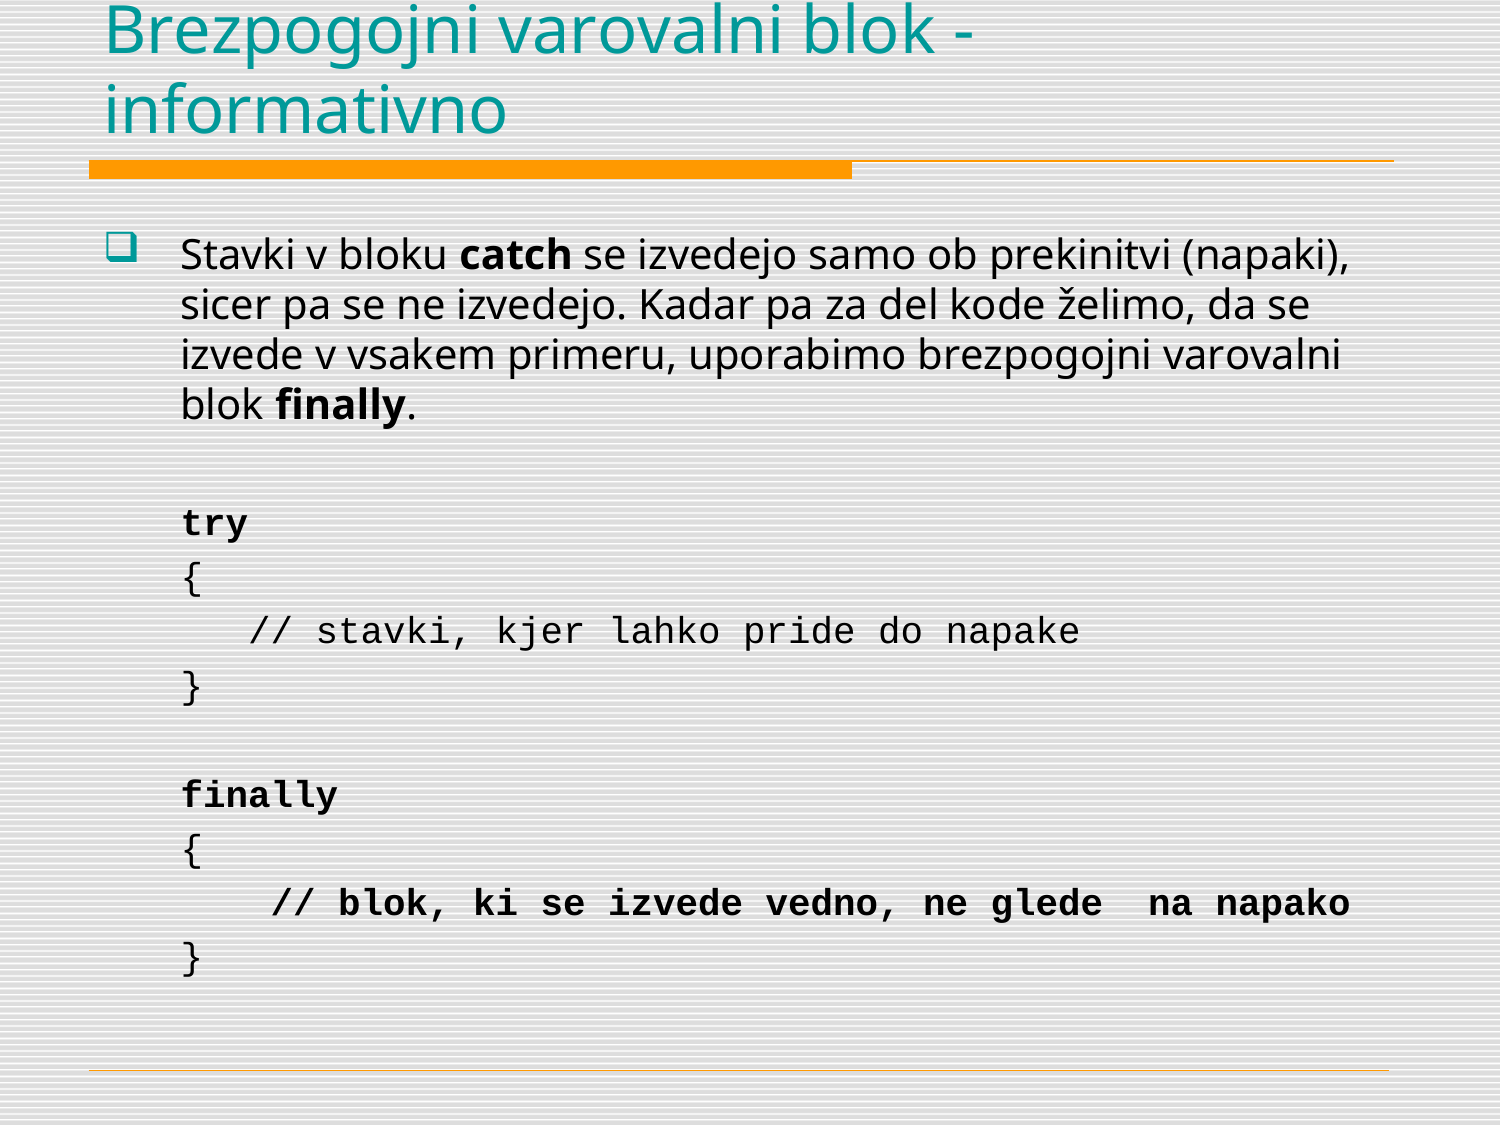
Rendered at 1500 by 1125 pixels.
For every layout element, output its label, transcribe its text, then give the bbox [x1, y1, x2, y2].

title Brezpogojni varovalni blok - informativno [88, 42, 1401, 155]
picture [0, 0, 1500, 1125]
list Stavki v bloku catch se izvedejo samo ob prekinitvi (napaki), sicer pa se ne izvedejo. Kadar pa za del kode želimo, da se izvede v vsakem primeru, uporabimo brezpogojni varovalni blok finally. try { // stavki, kjer lahko pride do napake } finally { // blok, ki se izvede vedno, ne glede na napako } [88, 220, 1401, 1059]
